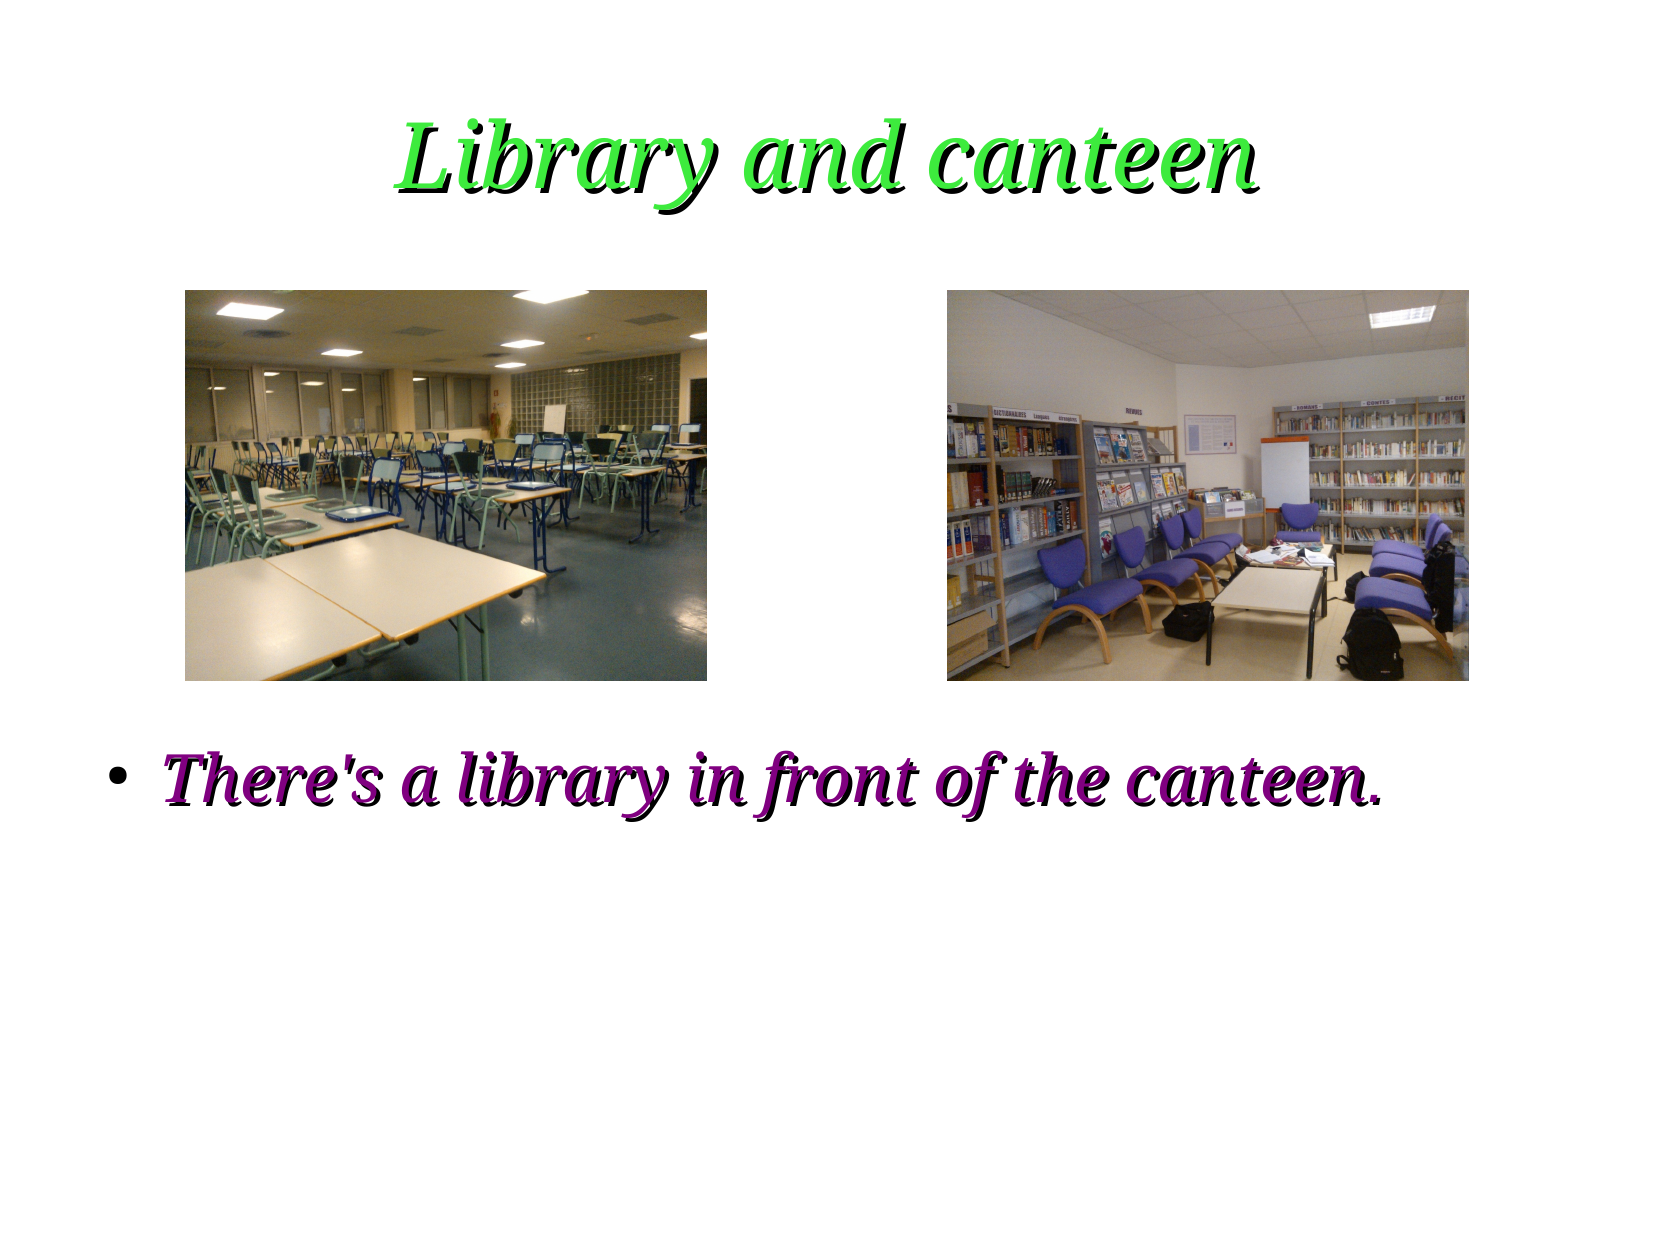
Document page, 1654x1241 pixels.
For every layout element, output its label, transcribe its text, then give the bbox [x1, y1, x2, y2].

picture [947, 290, 1469, 681]
picture [185, 290, 707, 681]
title Library and canteen [82, 49, 1571, 257]
list There's a library in front of the canteen. [88, 731, 1577, 1123]
